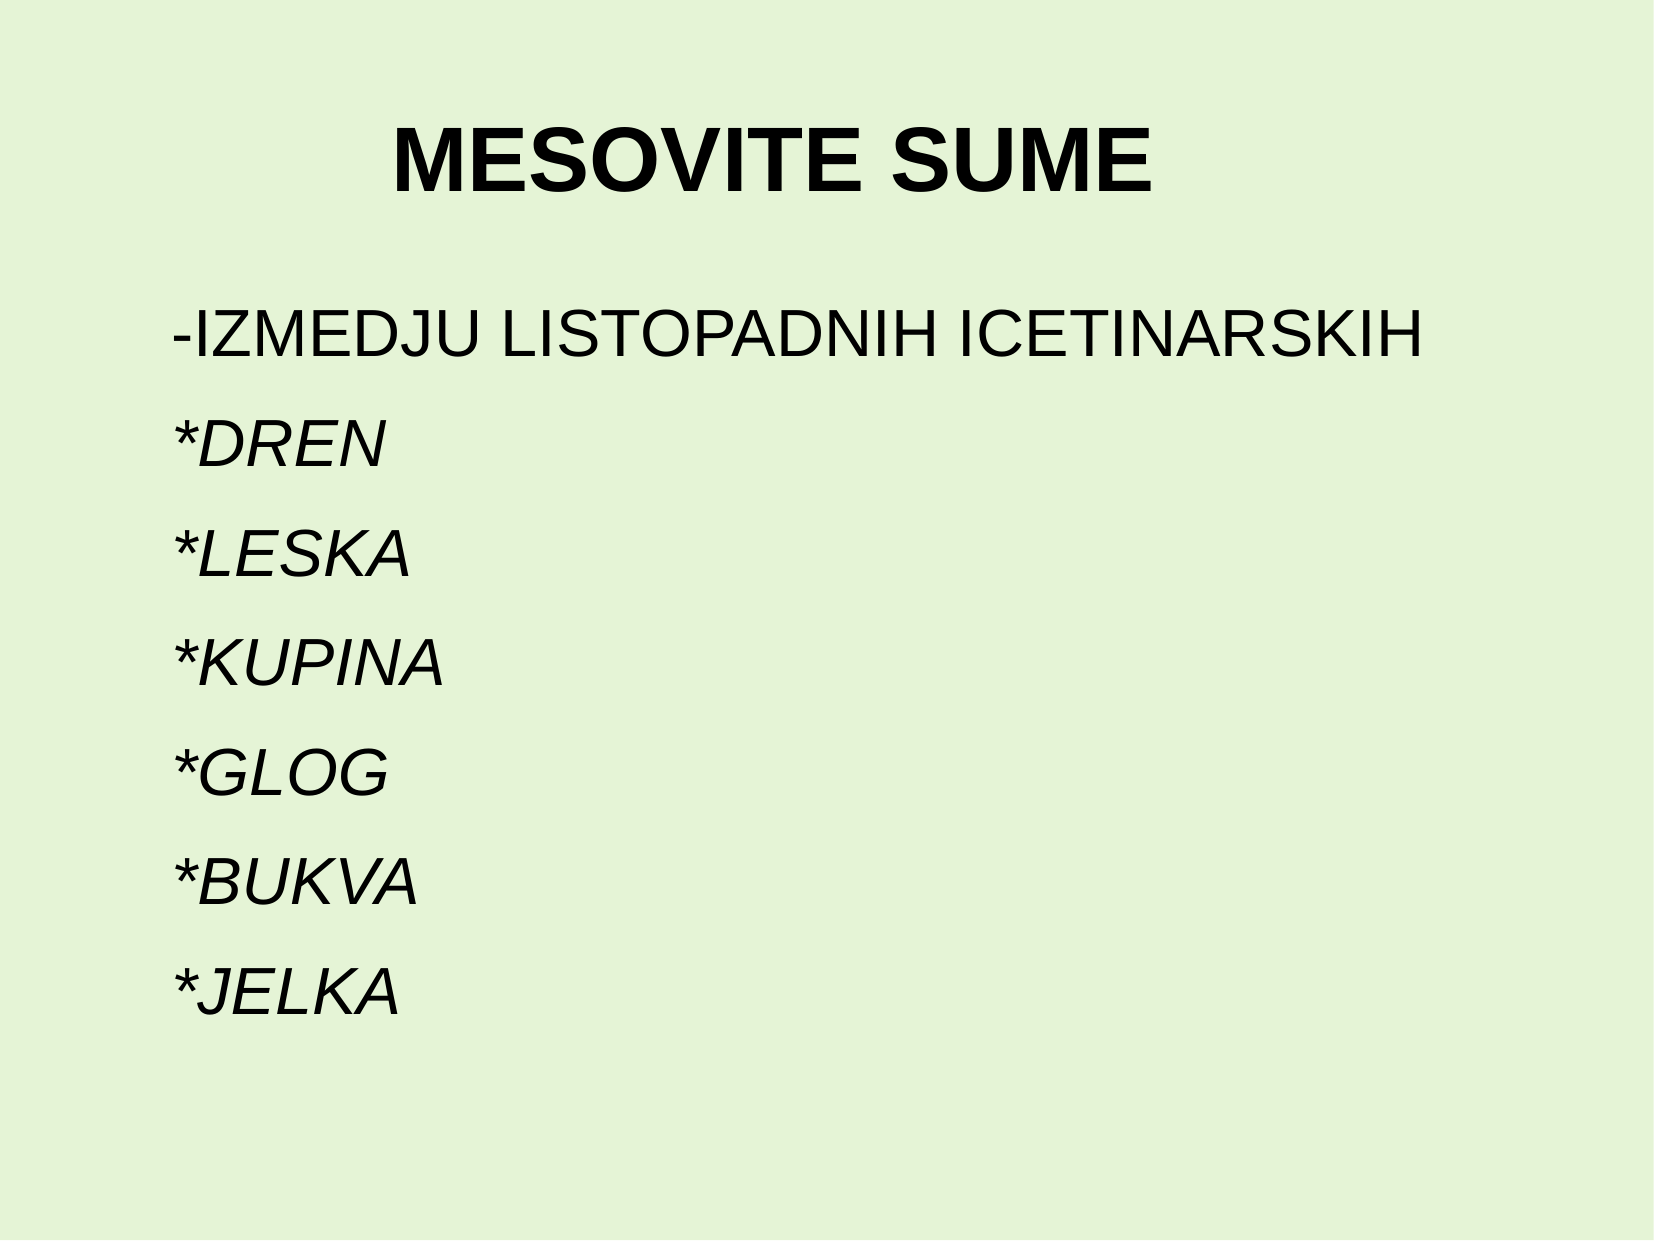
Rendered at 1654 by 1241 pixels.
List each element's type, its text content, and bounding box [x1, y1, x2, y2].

title MESOVITE SUME [29, 59, 1518, 252]
list -IZMEDJU LISTOPADNIH ICETINARSKIH *DREN *LESKA *KUPINA *GLOG *BUKVA *JELKA [82, 290, 1571, 1109]
